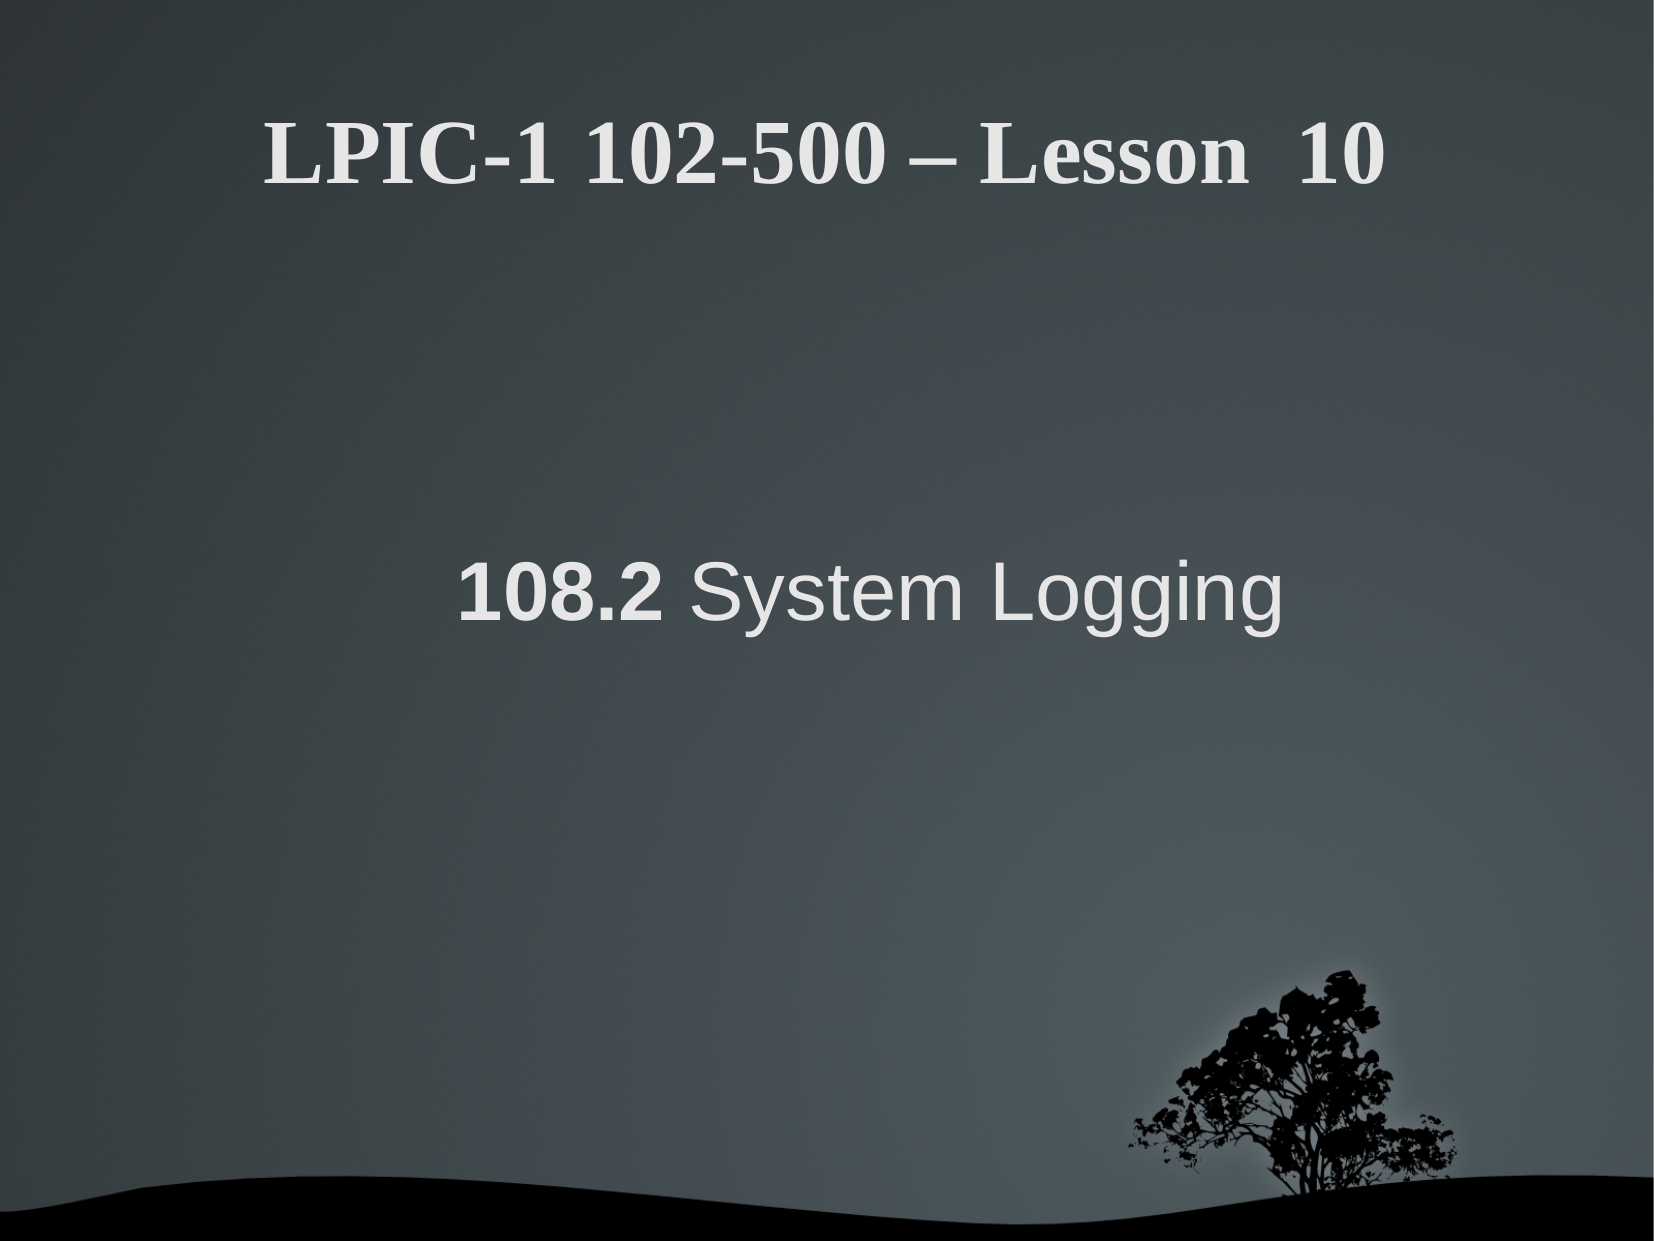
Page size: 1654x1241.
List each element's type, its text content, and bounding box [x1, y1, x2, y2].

list 108.2 System Logging [82, 290, 1571, 1109]
title LPIC-1 102-500 – Lesson 10 [82, 49, 1571, 257]
picture [0, 0, 1654, 1241]
